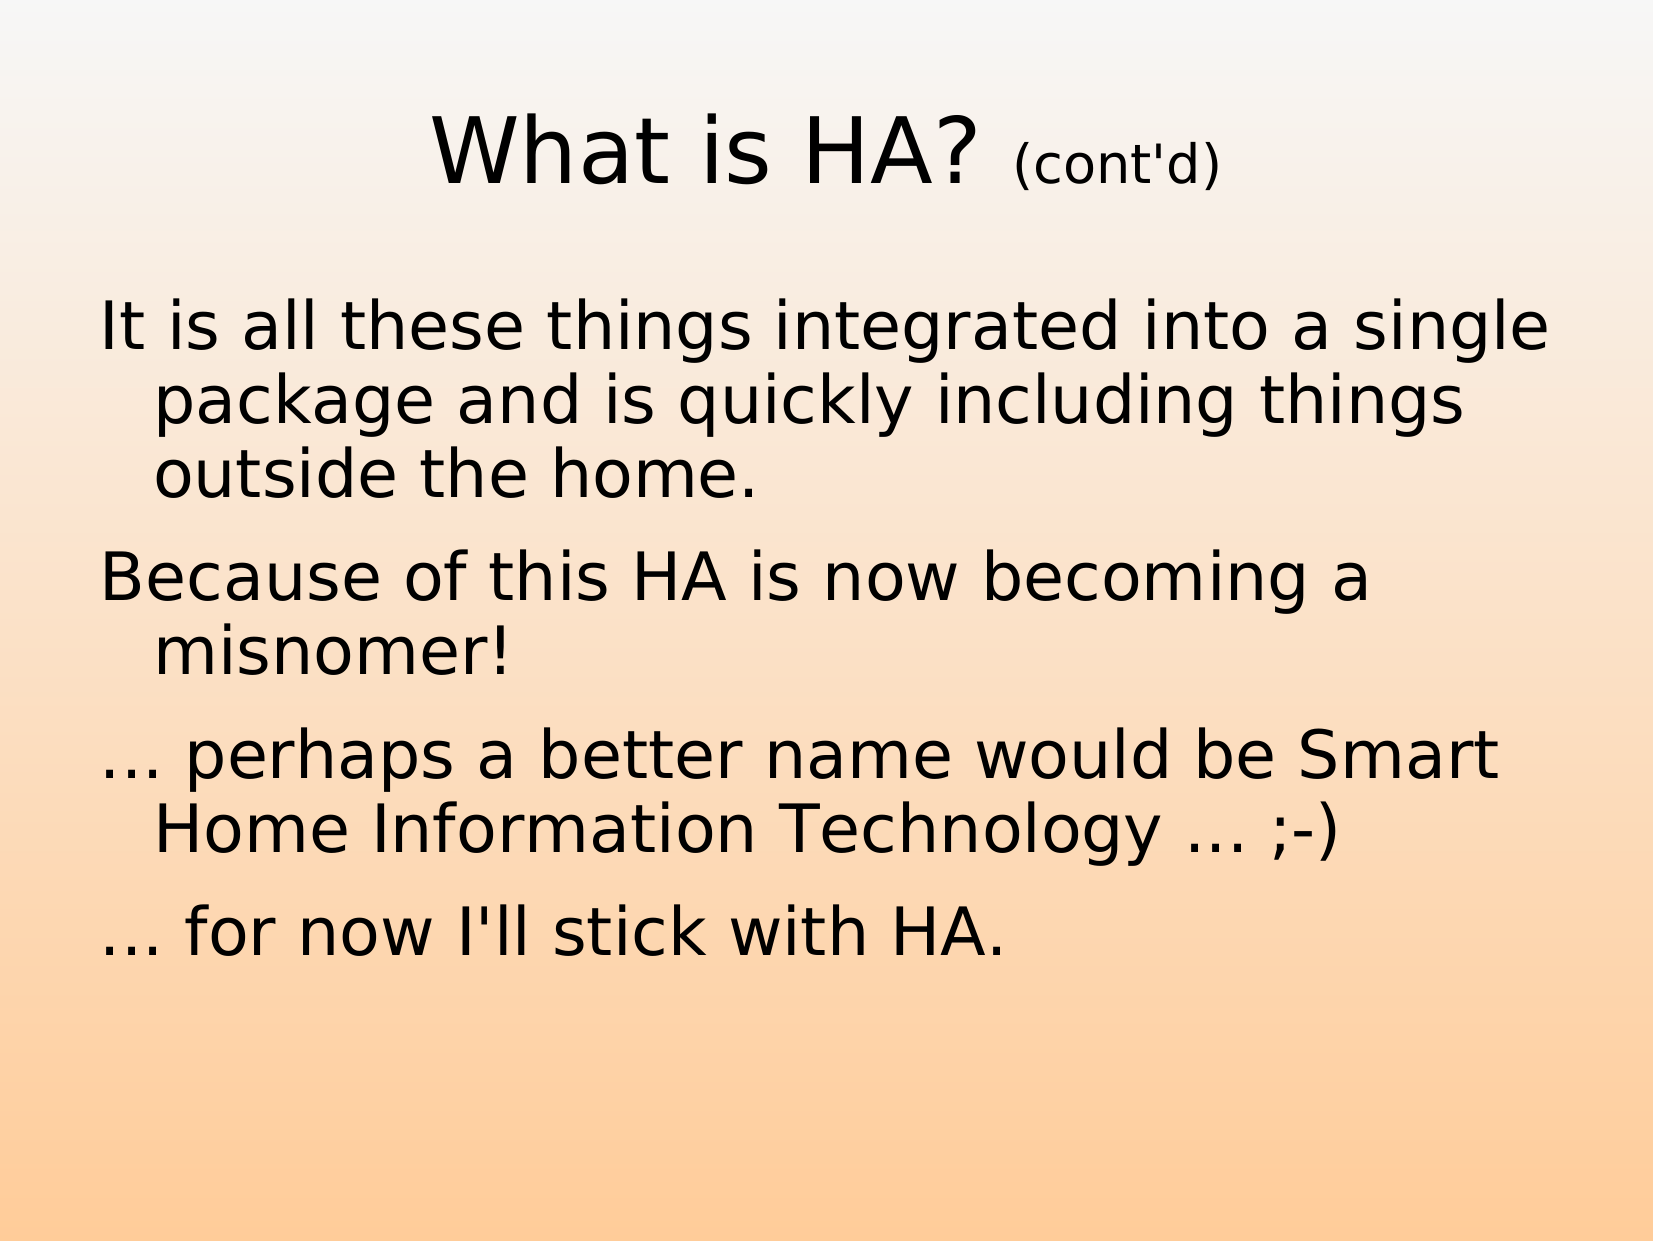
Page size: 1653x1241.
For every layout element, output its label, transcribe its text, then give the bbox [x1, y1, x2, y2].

list It is all these things integrated into a single package and is quickly including things outside the home. Because of this HA is now becoming a misnomer! ... perhaps a better name would be Smart Home Information Technology ... ;-) ... for now I'll stick with HA. [82, 290, 1570, 1109]
title What is HA? (cont'd) [82, 49, 1570, 257]
